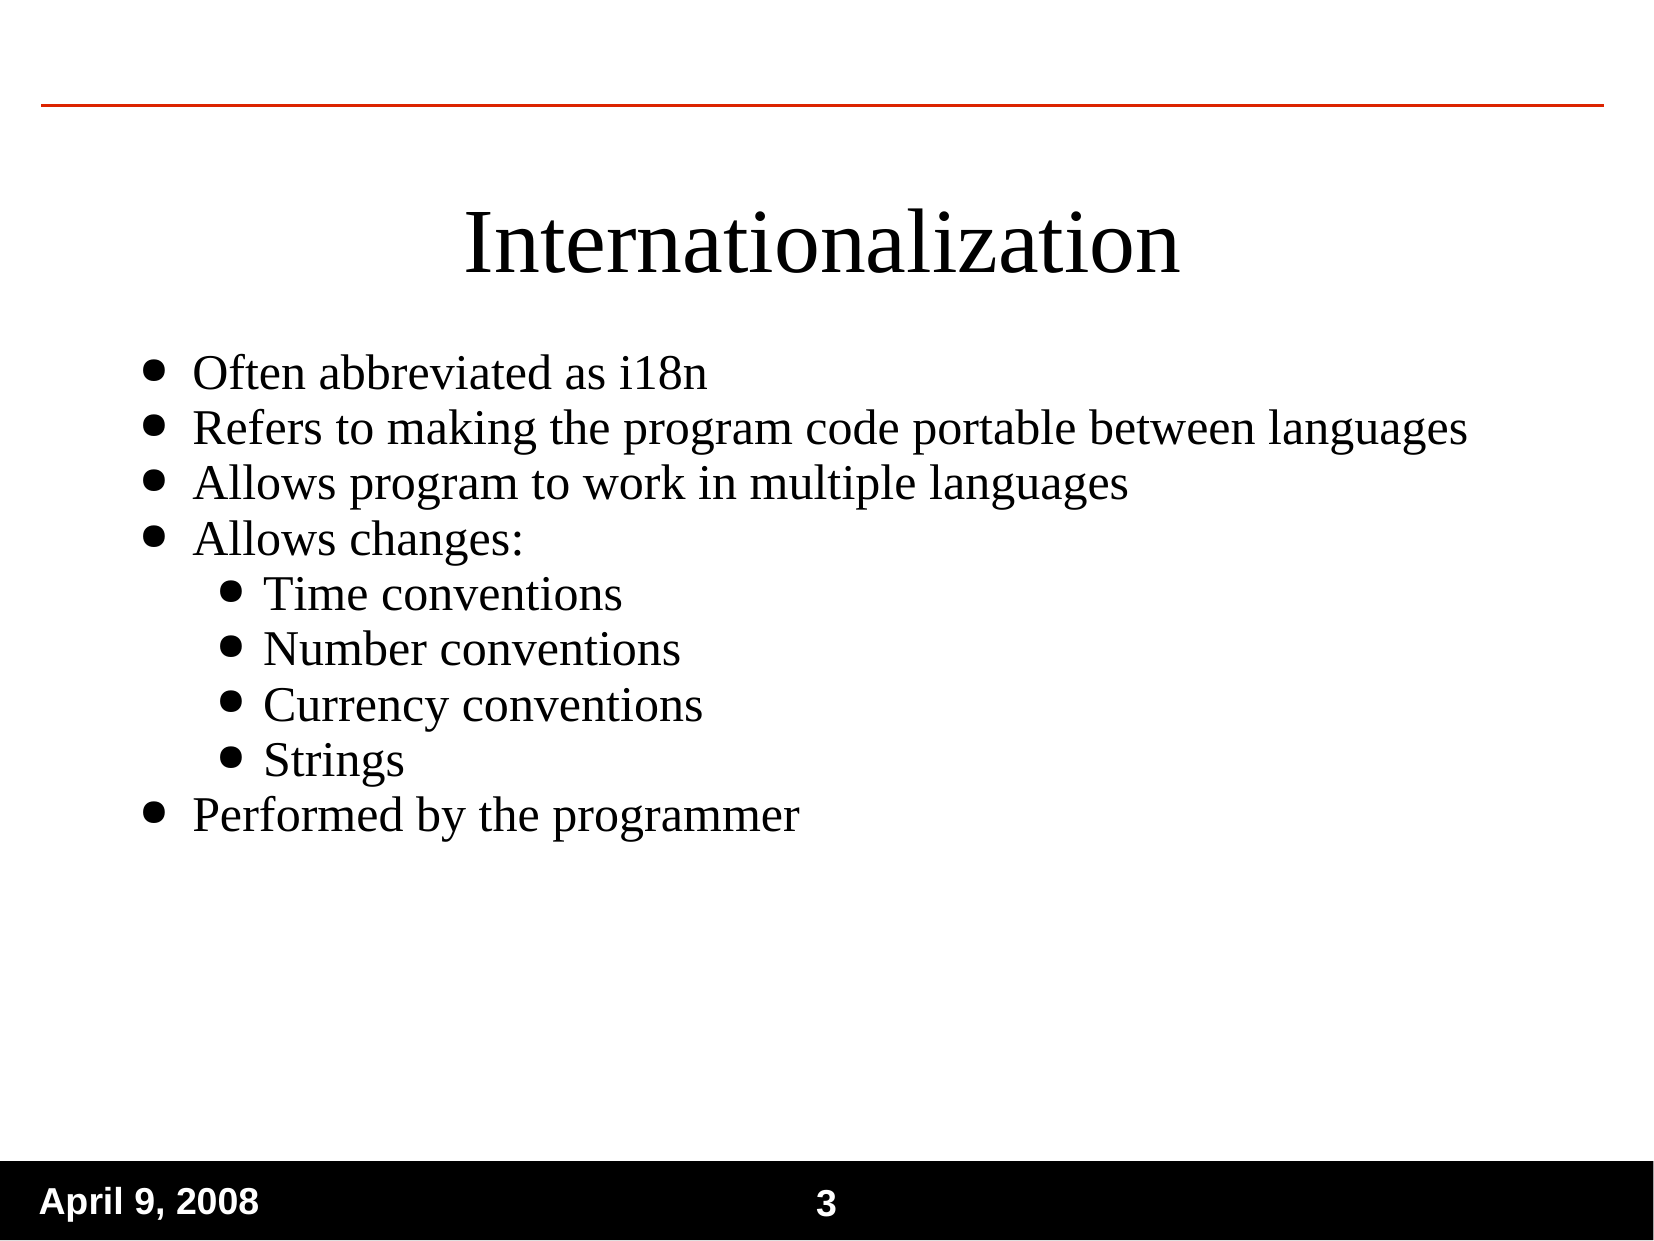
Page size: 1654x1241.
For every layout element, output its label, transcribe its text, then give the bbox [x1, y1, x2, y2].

list Often abbreviated as i18n Refers to making the program code portable between languages Allows program to work in multiple languages Allows changes: Time conventions Number conventions Currency conventions Strings Performed by the programmer [121, 344, 1534, 1127]
title Internationalization [117, 137, 1530, 346]
